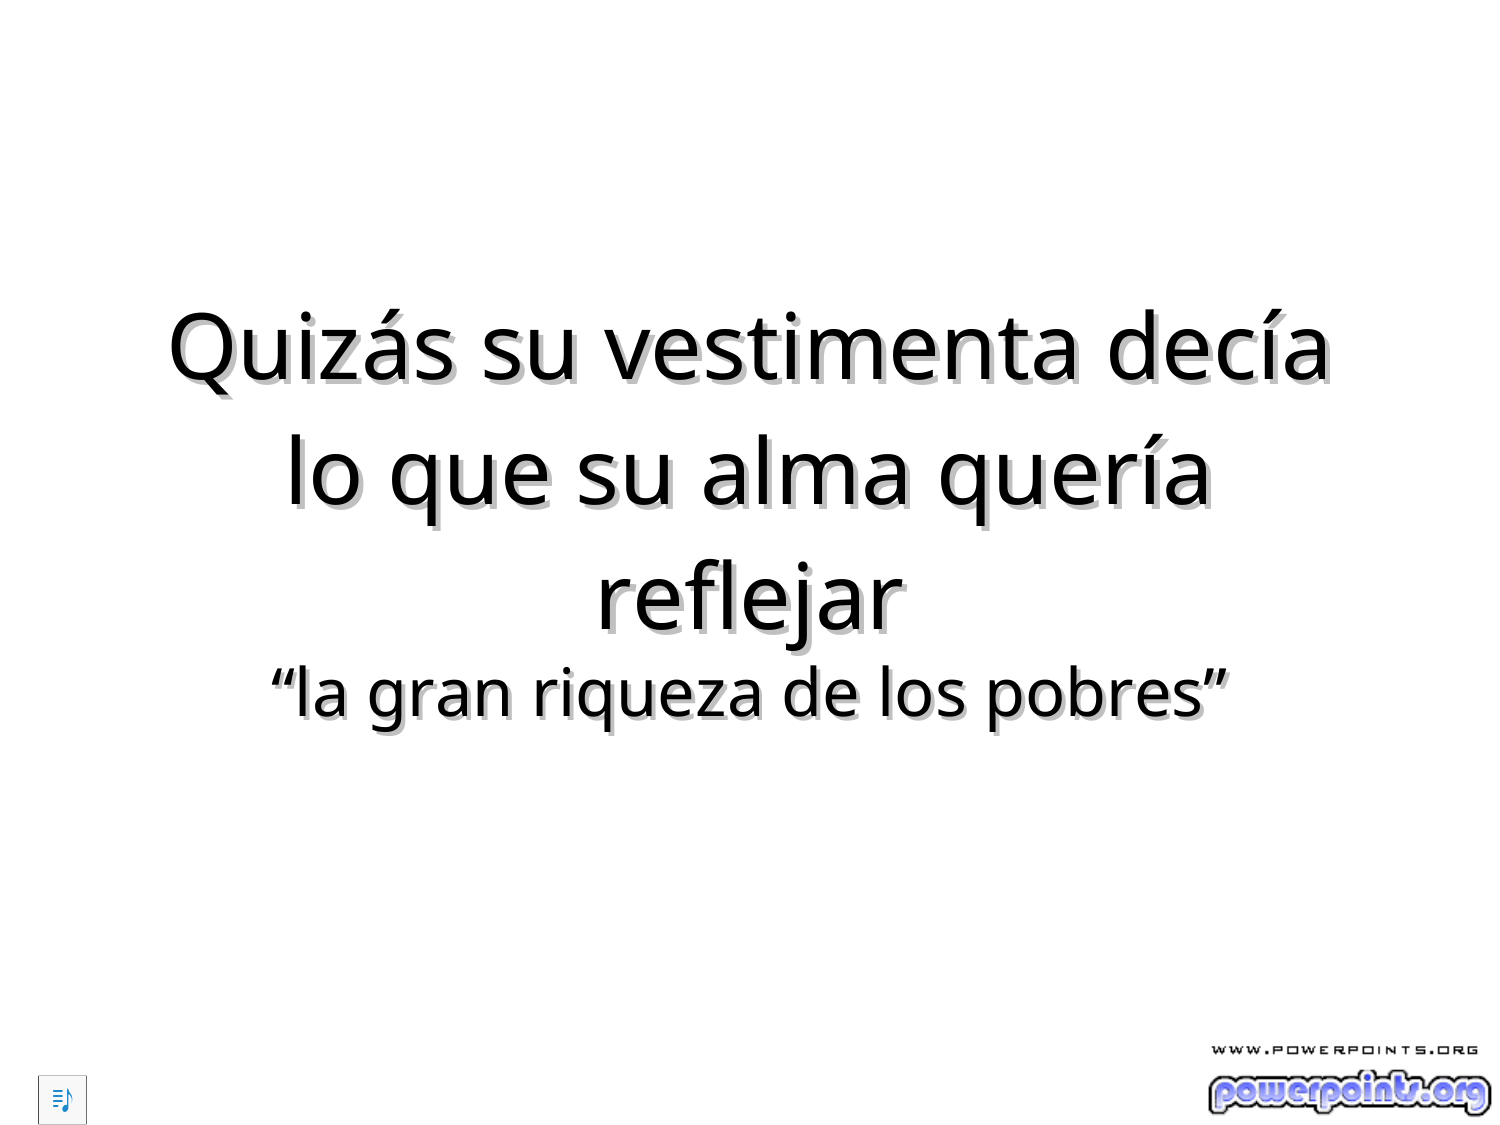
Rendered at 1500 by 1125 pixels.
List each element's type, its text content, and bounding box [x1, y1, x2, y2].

text_box [37, 1074, 88, 1125]
subtitle “la gran riqueza de los pobres” [225, 637, 1276, 926]
title Quizás su vestimenta decía lo que su alma quería reflejar [112, 351, 1388, 587]
picture [1198, 1034, 1500, 1125]
